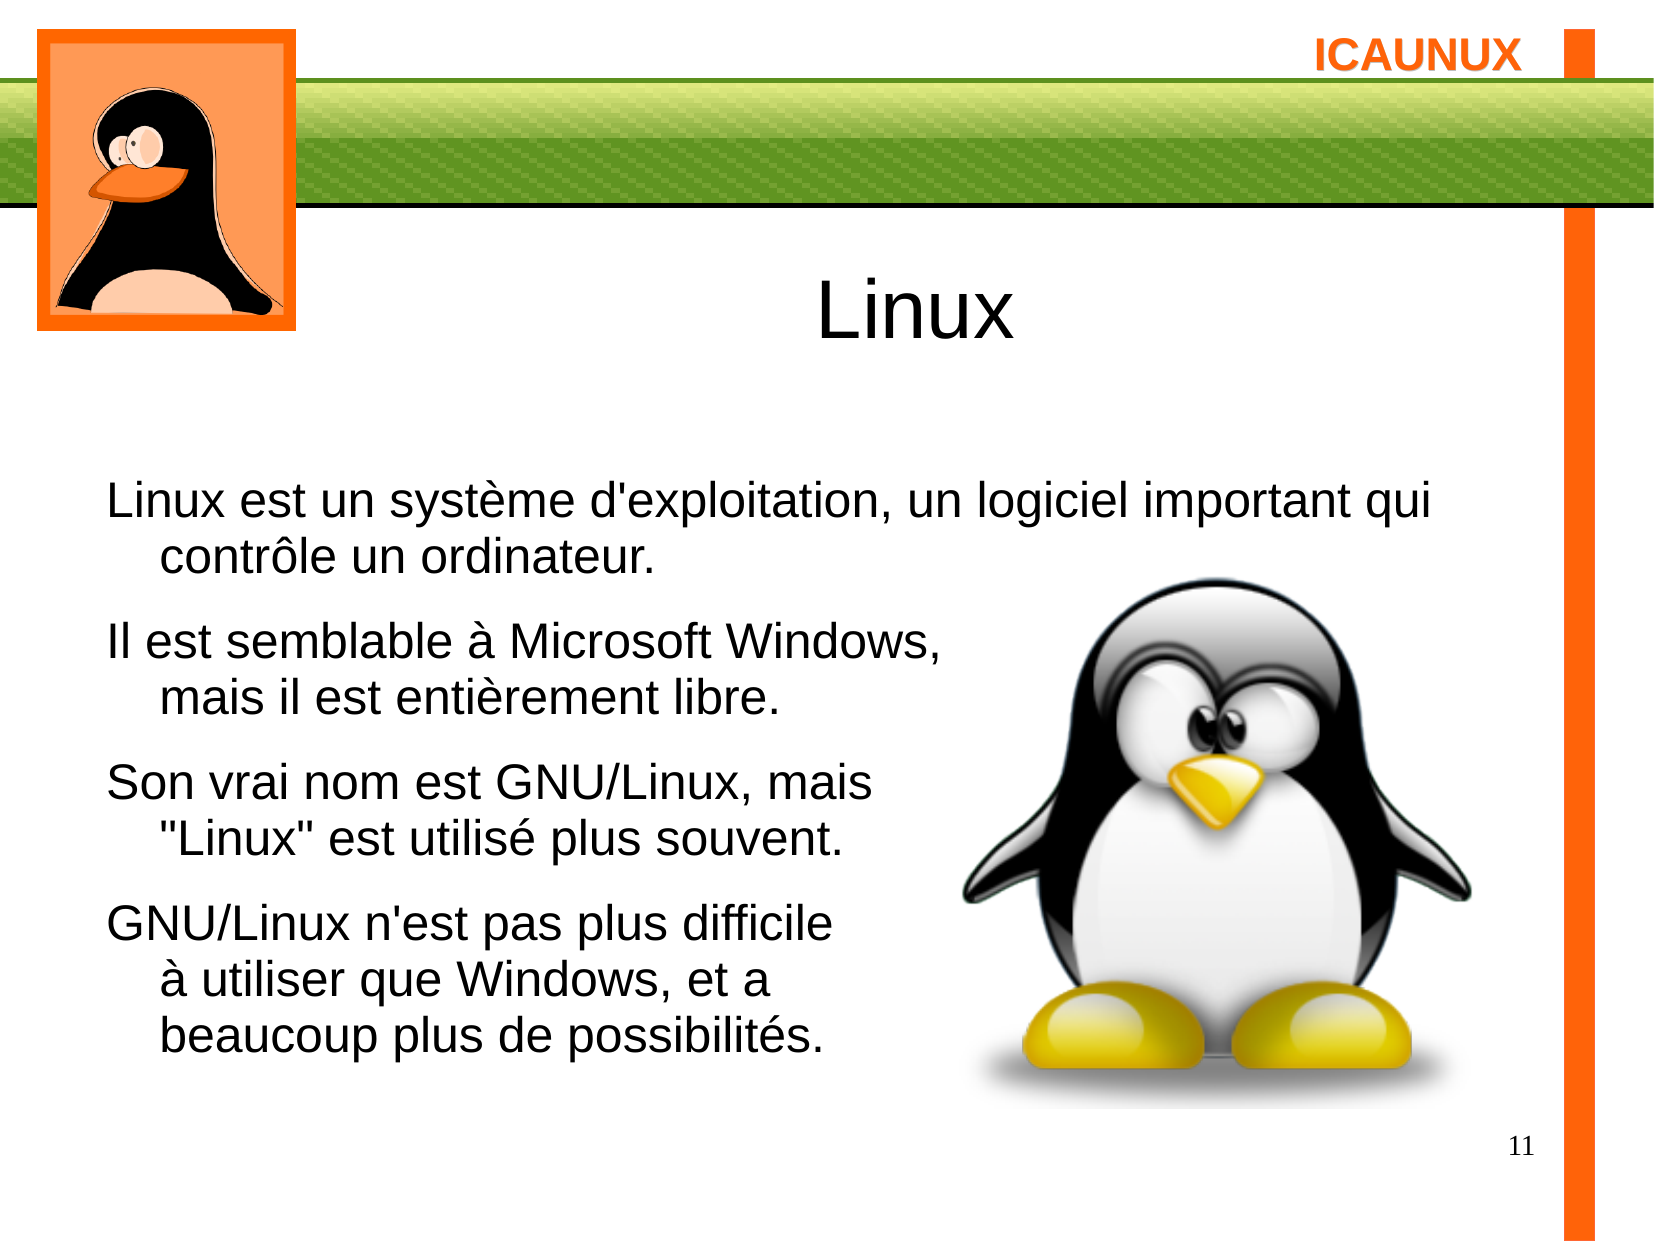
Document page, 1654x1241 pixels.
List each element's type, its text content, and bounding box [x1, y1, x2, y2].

title Linux [324, 235, 1506, 384]
picture [0, 29, 1654, 331]
picture [950, 575, 1485, 1109]
list Linux est un système d'exploitation, un logiciel important qui contrôle un ordinateur. Il est semblable à Microsoft Windows, mais il est entièrement libre. Son vrai nom est GNU/Linux, mais "Linux" est utilisé plus souvent. GNU/Linux n'est pas plus difficile à utiliser que Windows, et a beaucoup plus de possibilités. [88, 472, 1512, 1109]
